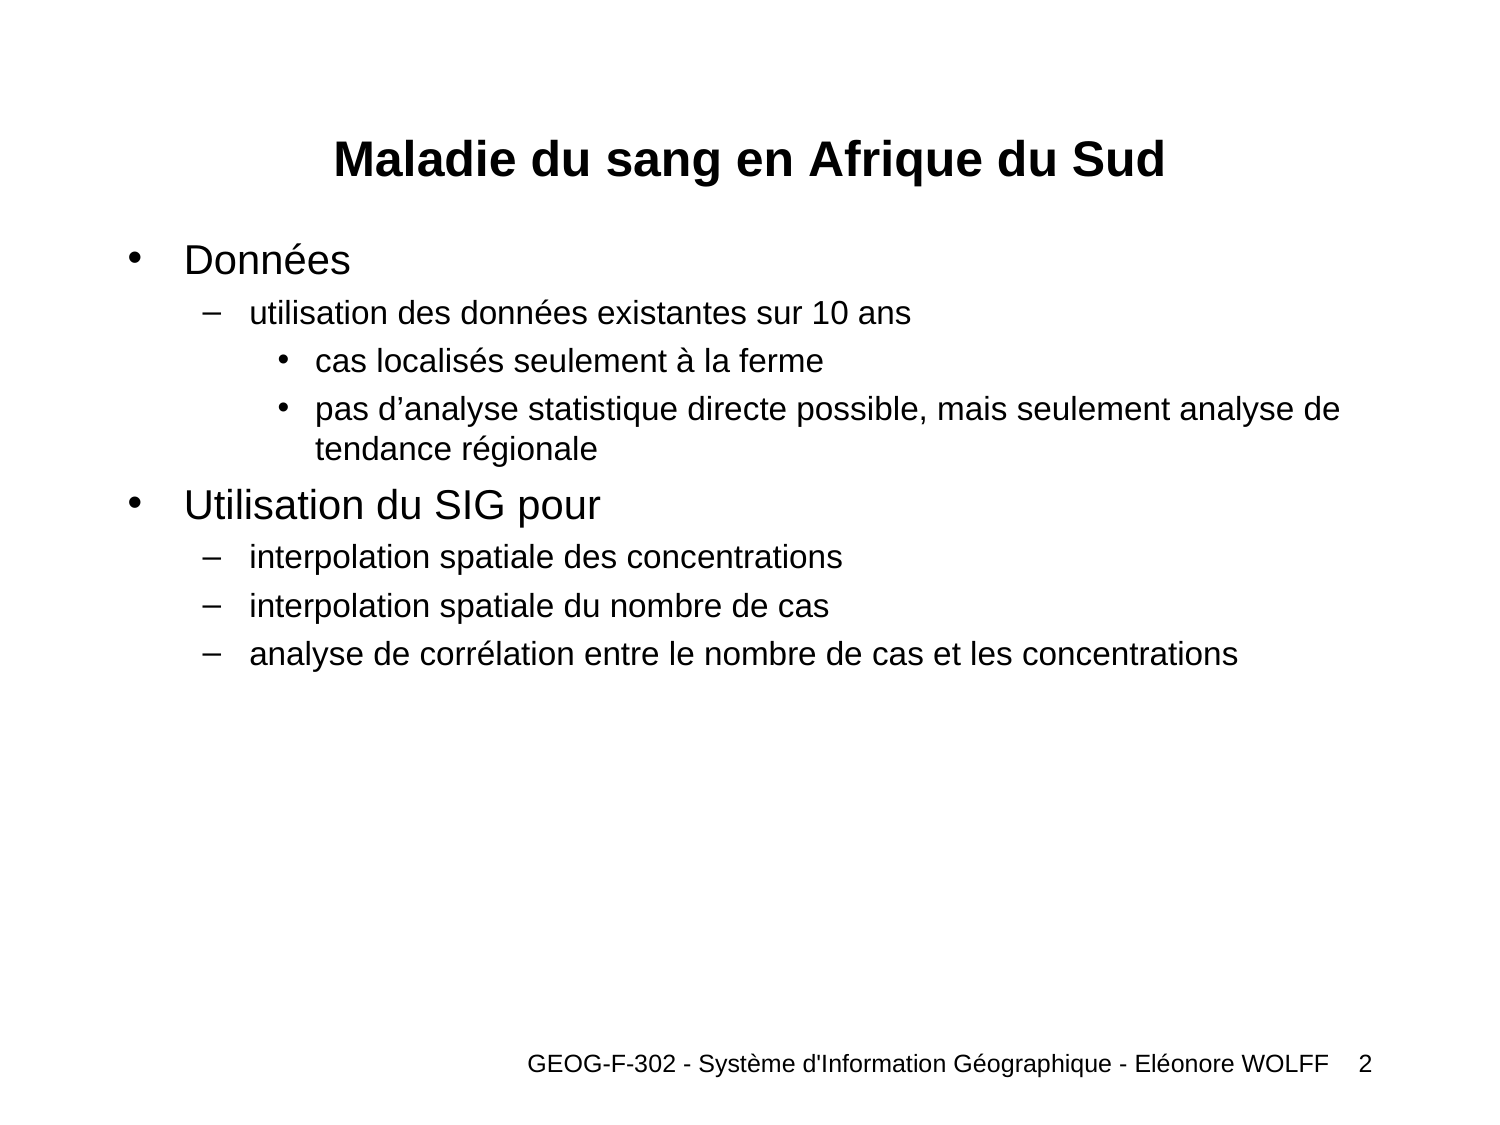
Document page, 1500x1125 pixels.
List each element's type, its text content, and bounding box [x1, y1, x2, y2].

text_box GEOG-F-302 - Système d'Information Géographique - Eléonore WOLFF [512, 1026, 988, 1101]
list Données utilisation des données existantes sur 10 ans cas localisés seulement à la ferme pas d’analyse statistique directe possible, mais seulement analyse de tendance régionale Utilisation du SIG pour interpolation spatiale des concentrations interpolation spatiale du nombre de cas analyse de corrélation entre le nombre de cas et les concentrations [112, 224, 1388, 1026]
text_box <number> [1074, 1026, 1388, 1101]
title Maladie du sang en Afrique du Sud [112, 99, 1388, 213]
